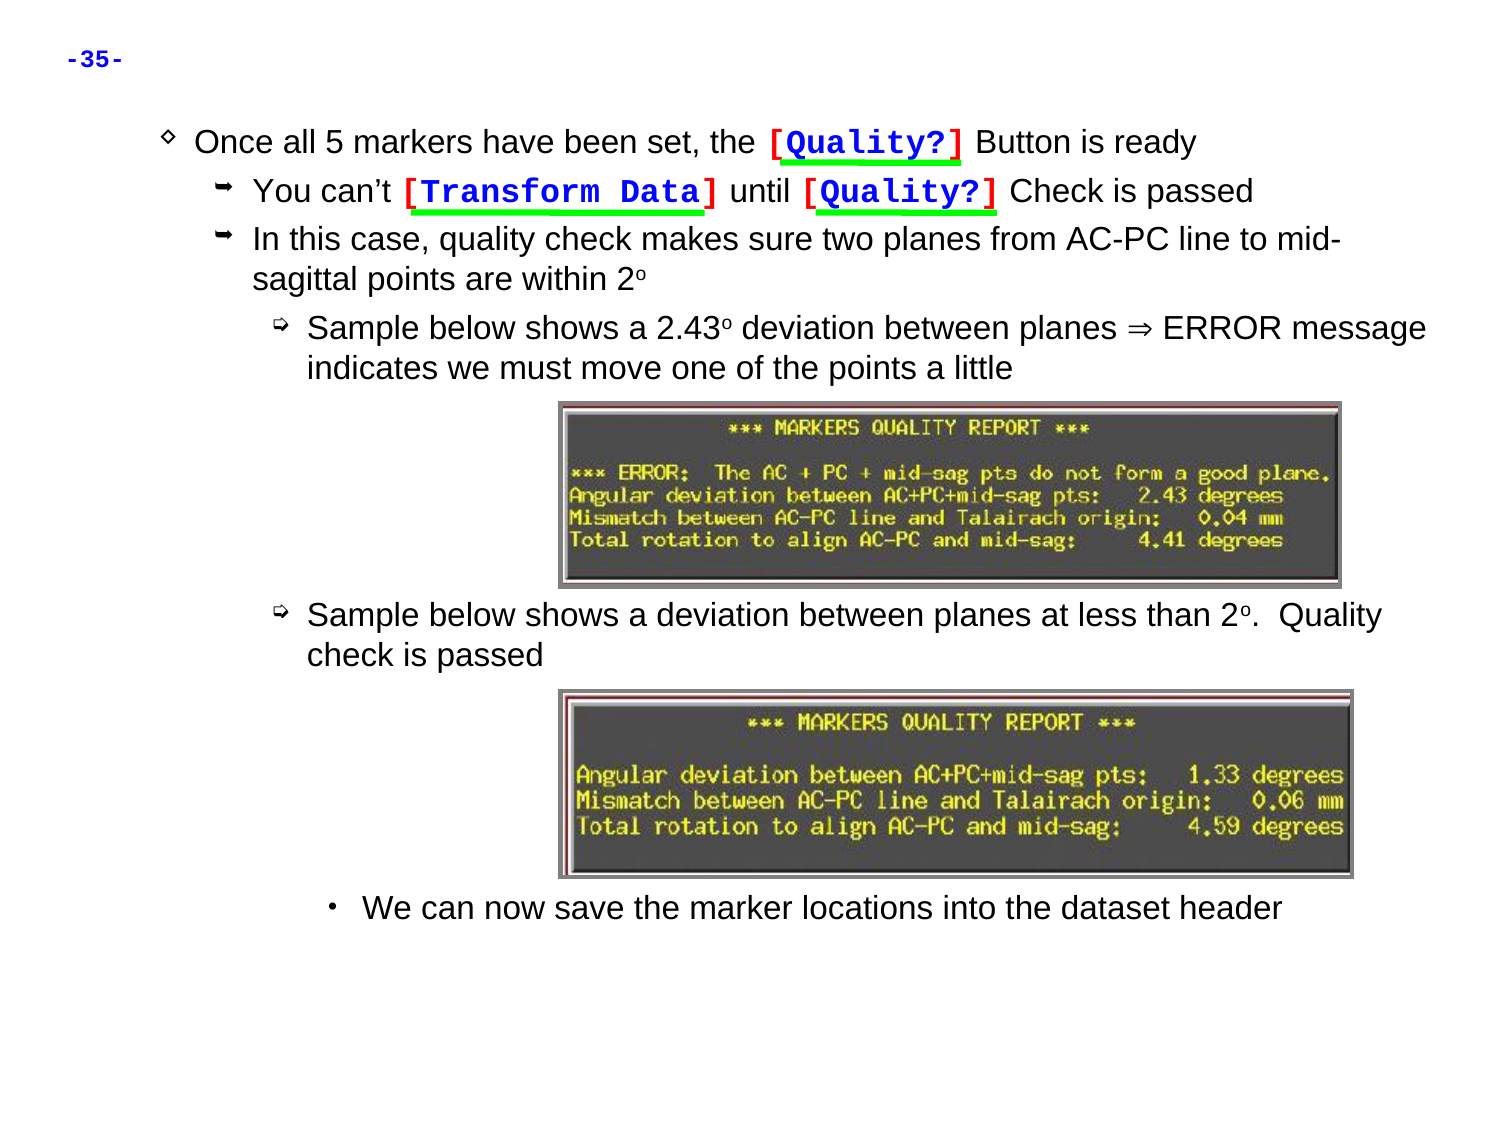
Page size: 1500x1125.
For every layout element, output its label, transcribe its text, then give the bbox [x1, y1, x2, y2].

text_box Once all 5 markers have been set, the [Quality?] Button is ready You can’t [Transform Data] until [Quality?] Check is passed In this case, quality check makes sure two planes from AC-PC line to mid-sagittal points are within 2o Sample below shows a 2.43o deviation between planes  ERROR message indicates we must move one of the points a little Sample below shows a deviation between planes at less than 2o. Quality check is passed We can now save the marker locations into the dataset header [87, 112, 1450, 1026]
picture [562, 405, 1338, 585]
picture [562, 692, 1351, 875]
